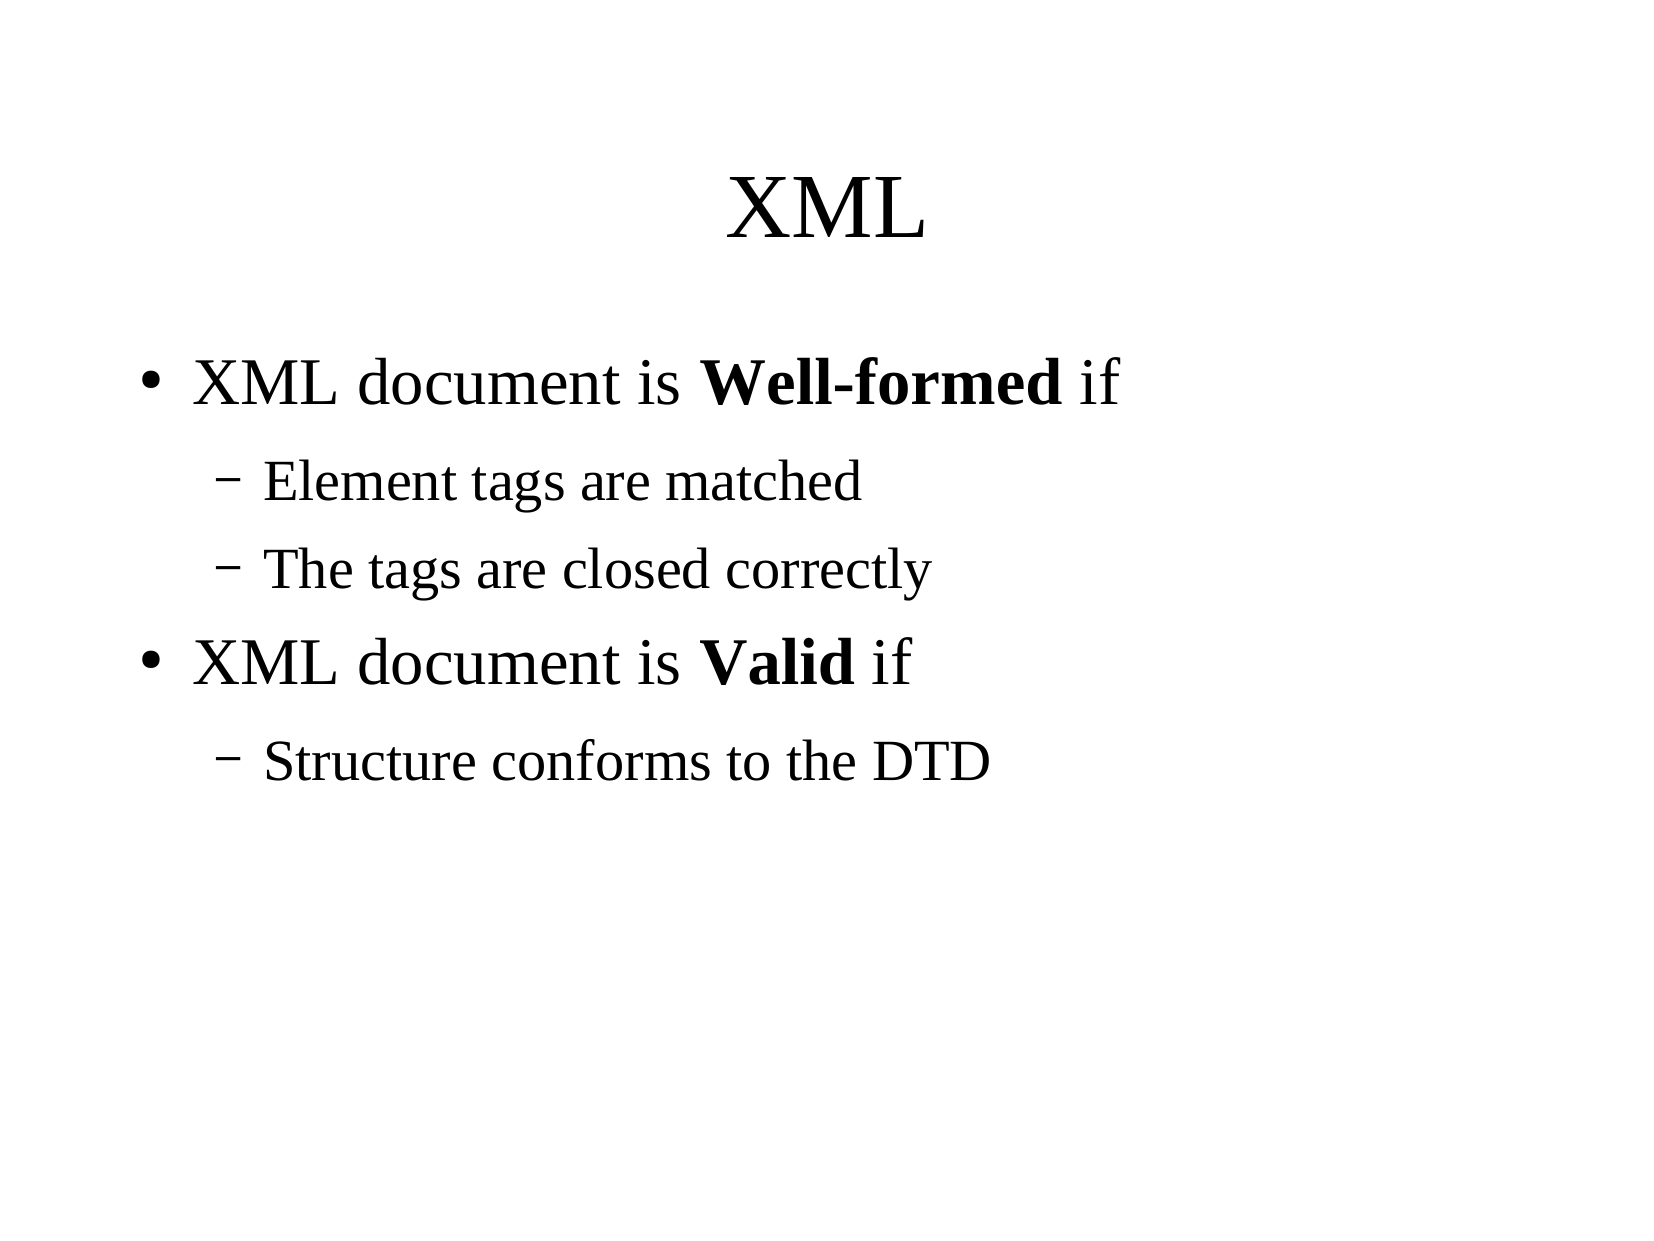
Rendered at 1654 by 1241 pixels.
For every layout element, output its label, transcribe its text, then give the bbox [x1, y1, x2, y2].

list XML document is Well-formed if Element tags are matched The tags are closed correctly XML document is Valid if Structure conforms to the DTD [121, 344, 1534, 1127]
title XML [121, 102, 1534, 311]
